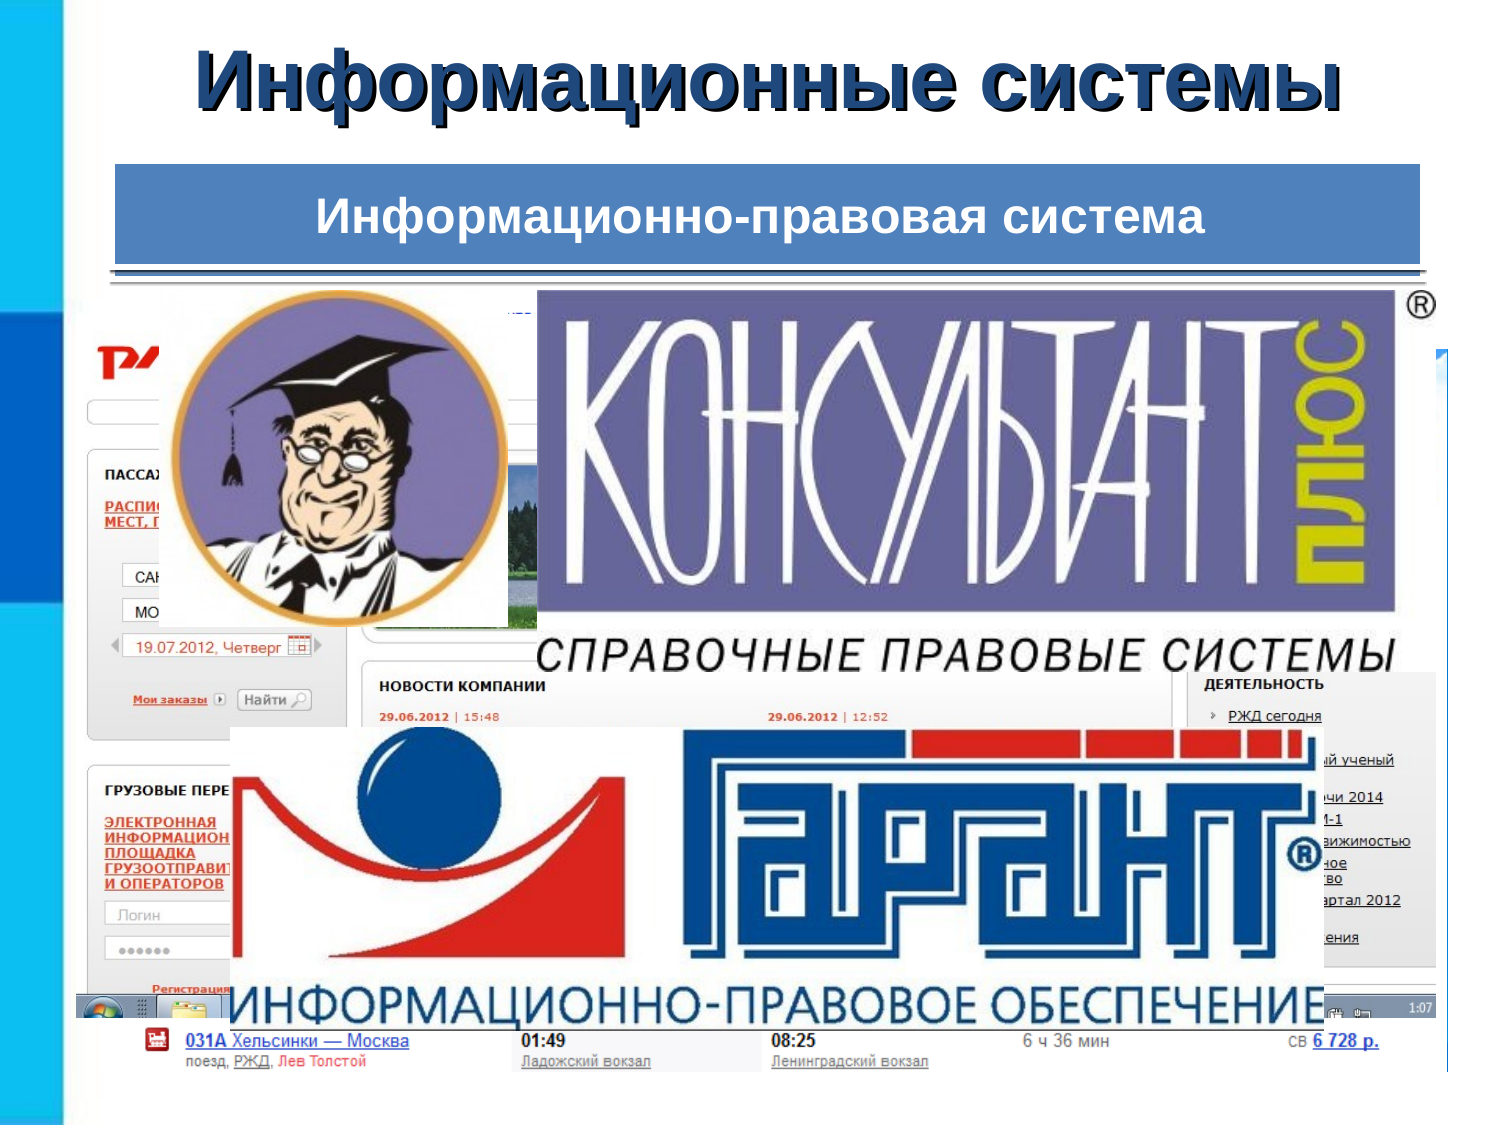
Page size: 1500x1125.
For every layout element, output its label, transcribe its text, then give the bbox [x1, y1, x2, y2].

text_box Информационные системы [112, 30, 1425, 138]
picture [0, 0, 1500, 1125]
text_box Информационно-правовая система [112, 160, 1424, 268]
text_box Справочная и адресная служба города [112, 268, 1424, 279]
